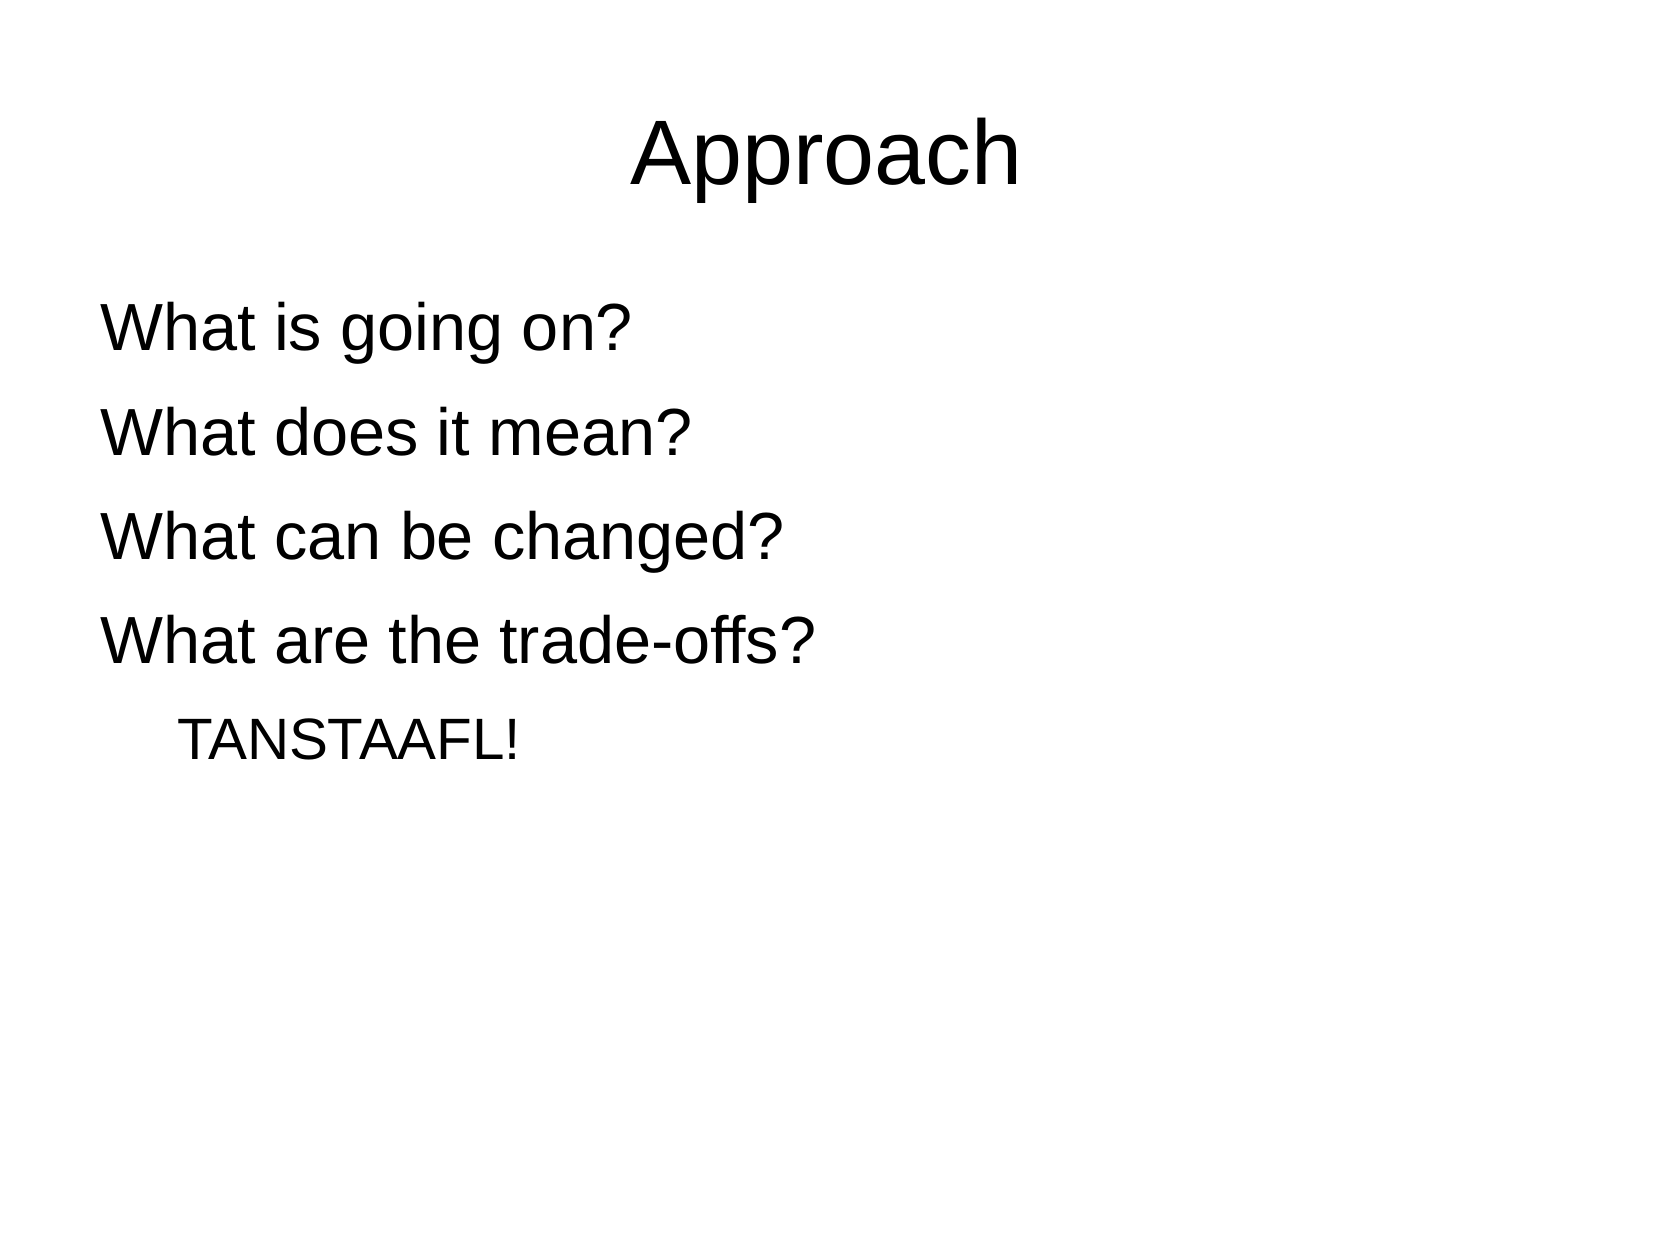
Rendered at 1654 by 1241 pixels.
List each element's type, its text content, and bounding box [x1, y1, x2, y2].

title Approach [82, 49, 1571, 257]
list What is going on? What does it mean? What can be changed? What are the trade-offs? TANSTAAFL! [82, 290, 1571, 1109]
